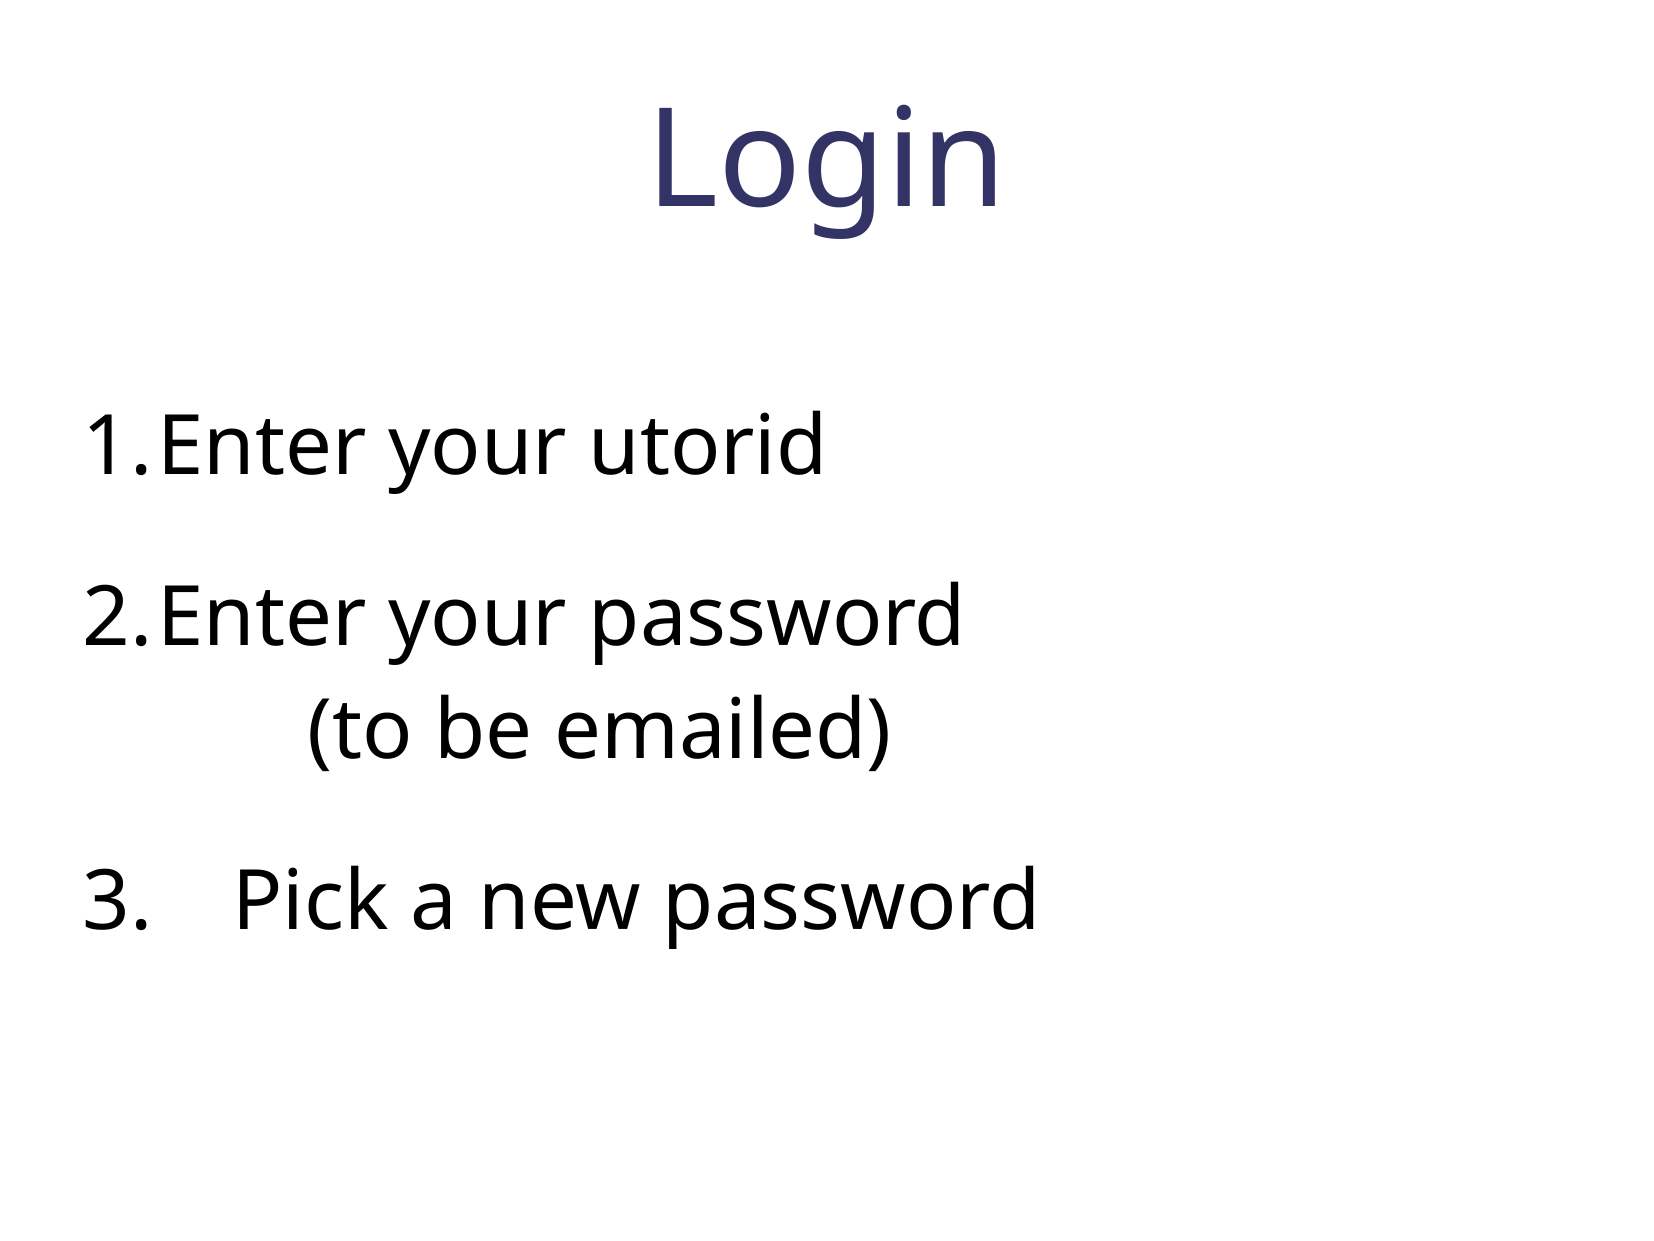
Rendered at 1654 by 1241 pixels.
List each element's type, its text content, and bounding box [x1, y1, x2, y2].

subtitle 1. Enter your utorid 2. Enter your password (to be emailed) 3. Pick a new password [82, 385, 1571, 893]
title Login [82, 49, 1571, 257]
